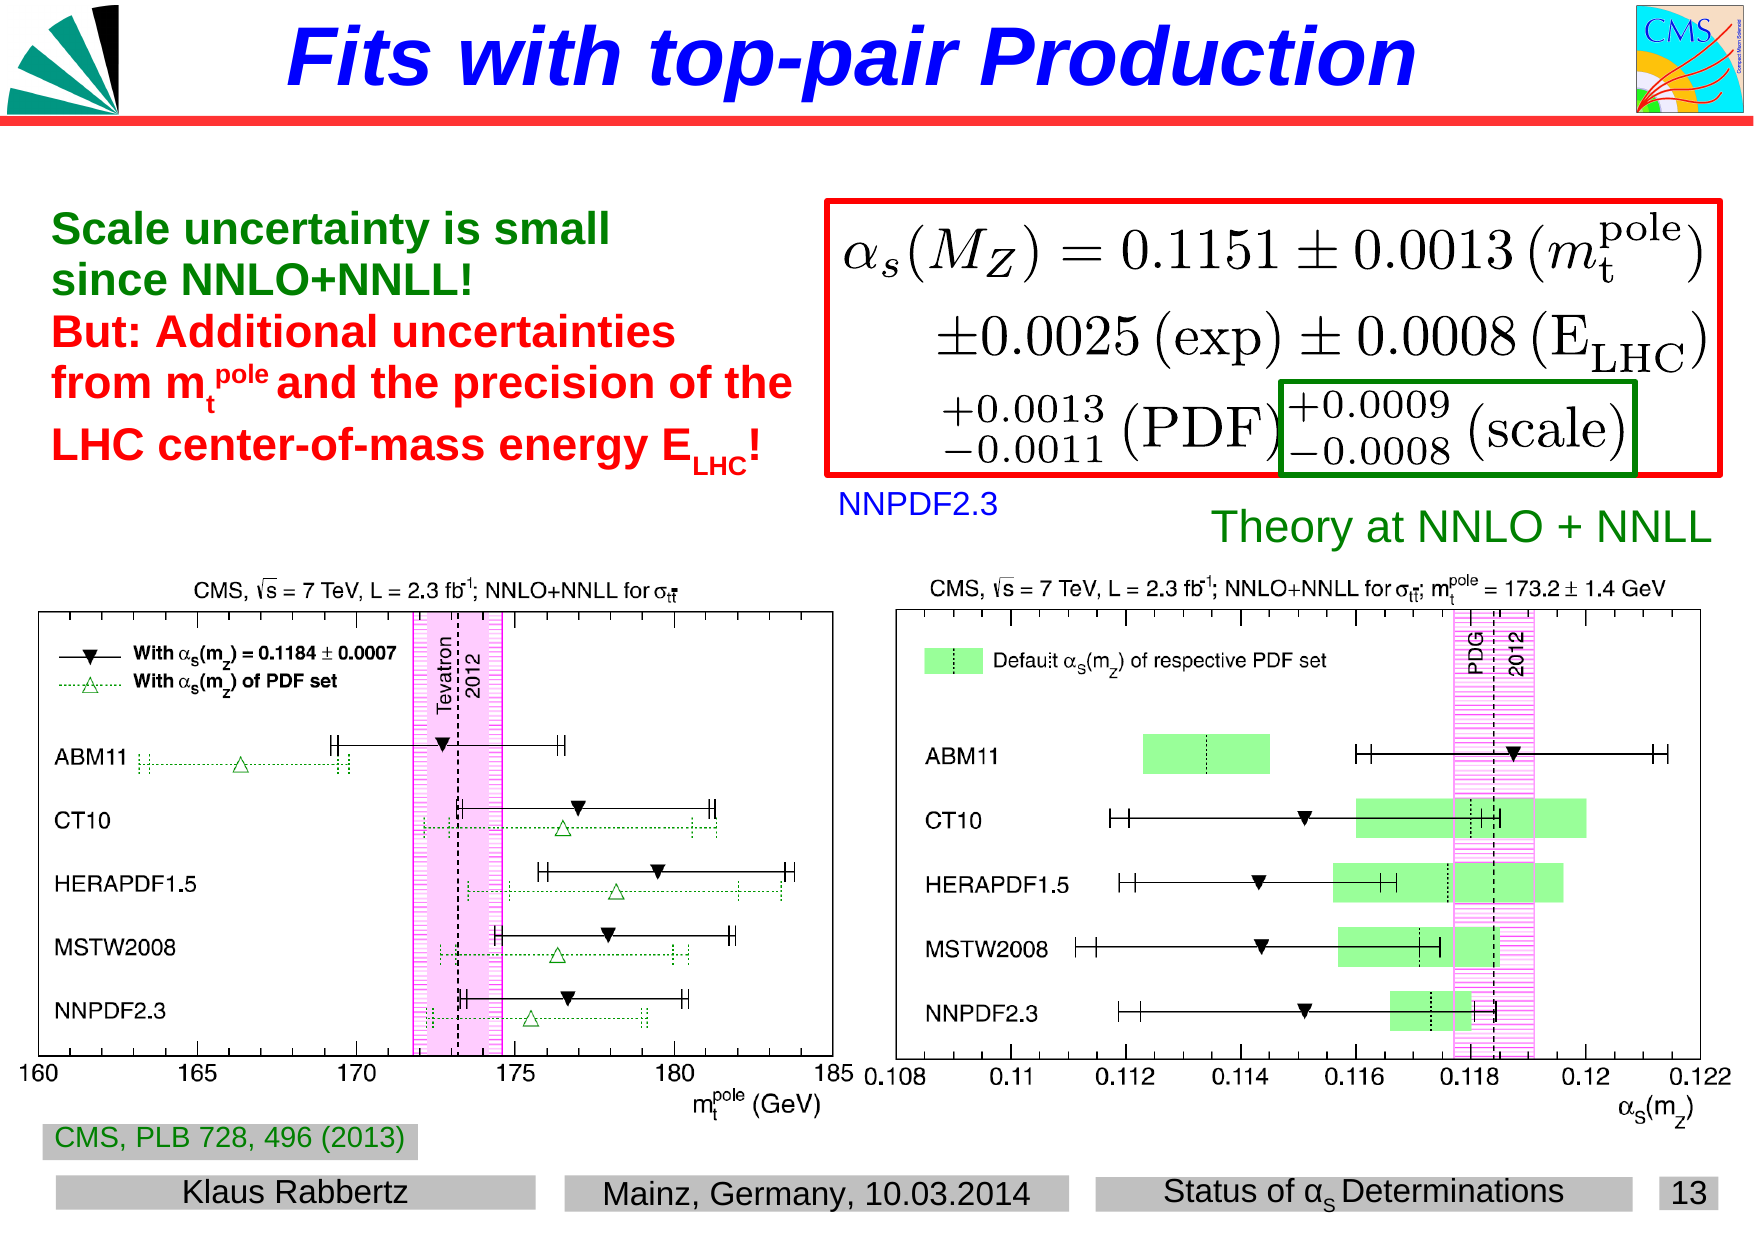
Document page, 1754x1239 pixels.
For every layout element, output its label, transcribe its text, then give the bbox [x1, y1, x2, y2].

text_box CMS, PLB 728, 496 (2013) [42, 1124, 418, 1161]
text_box NNPDF2.3 [826, 479, 1011, 529]
picture [7, 5, 119, 116]
text_box [827, 200, 1721, 475]
text_box Scale uncertainty is small since NNLO+NNLL! But: Additional uncertainties from mtpole and the precision of the LHC center-of-mass energy ELHC! [38, 197, 806, 488]
picture [13, 571, 1737, 1133]
picture [1636, 5, 1744, 113]
text_box Theory at NNLO + NNLL [1198, 495, 1725, 559]
title Fits with top-pair Production [123, 0, 1606, 114]
